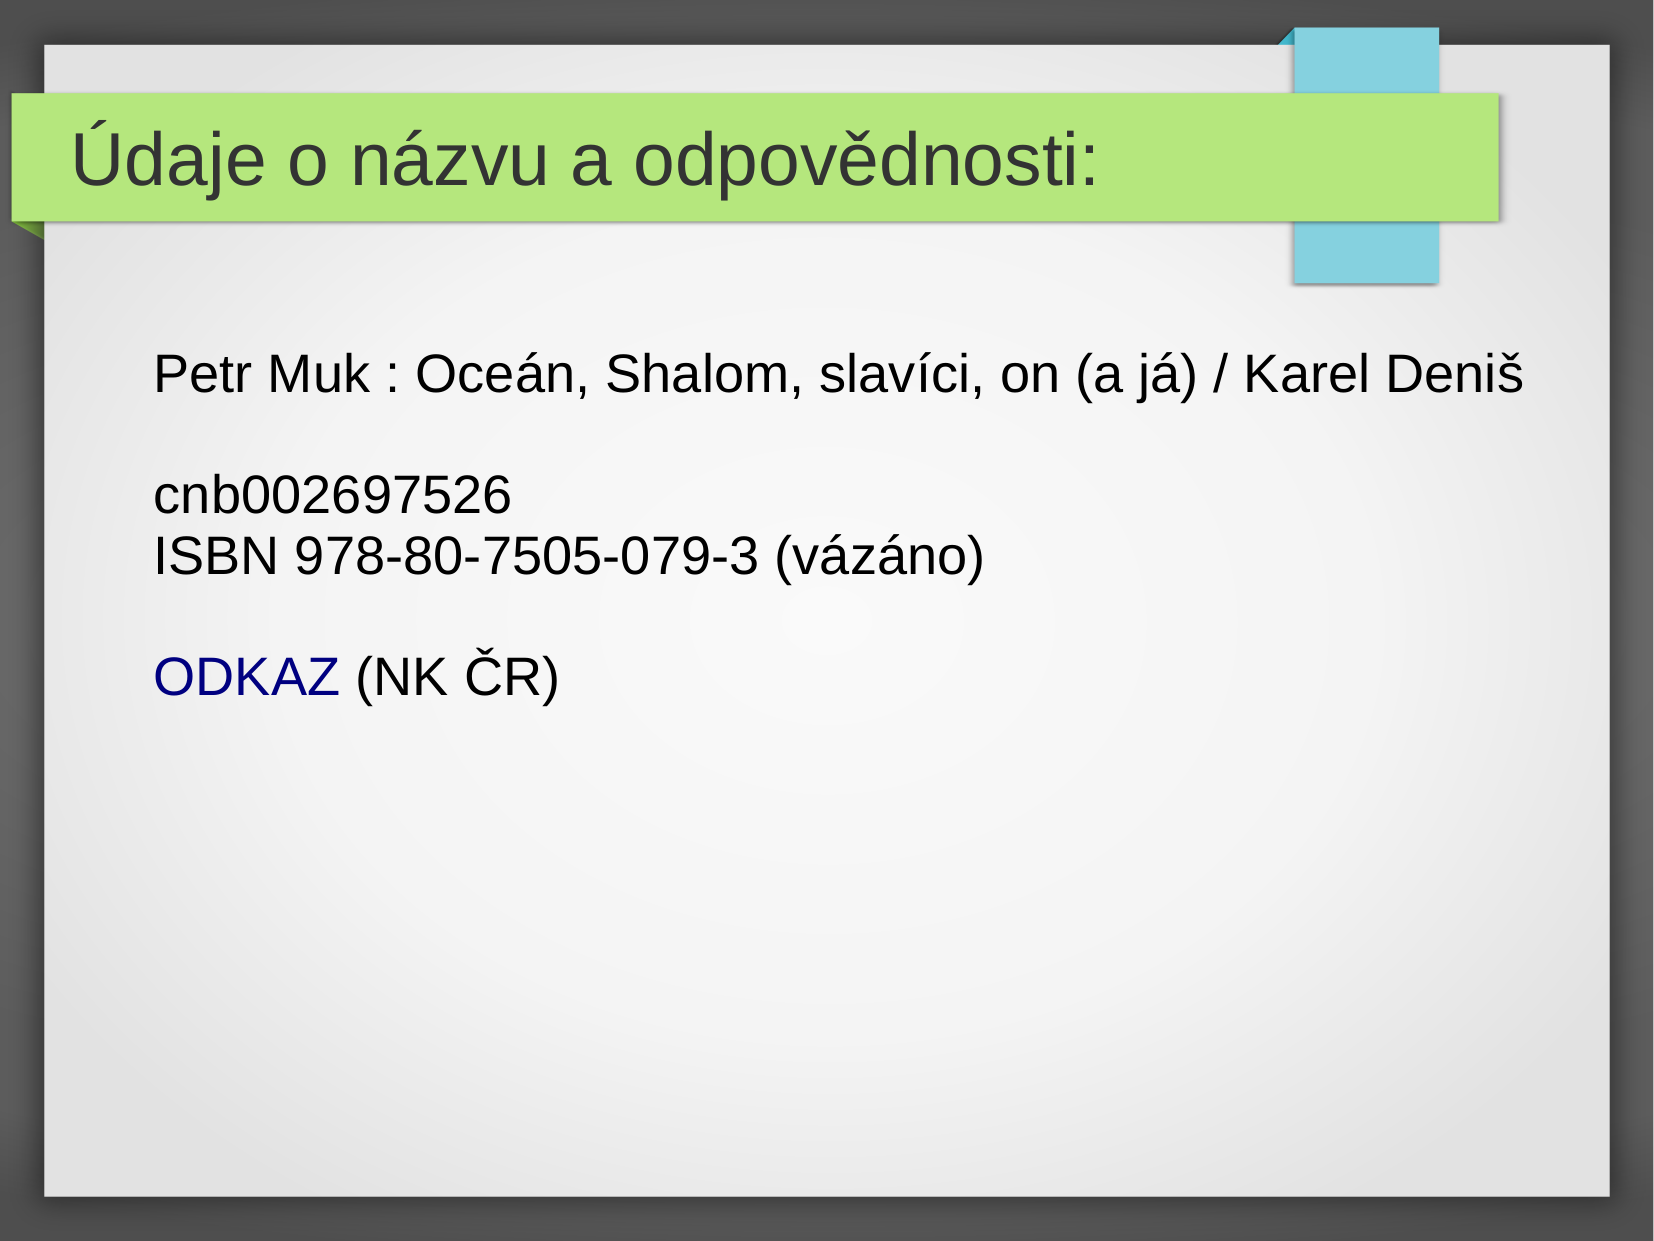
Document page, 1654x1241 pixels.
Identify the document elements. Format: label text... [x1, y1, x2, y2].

list Petr Muk : Oceán, Shalom, slavíci, on (a já) / Karel Deniš cnb002697526 ISBN 978-80-7505-079-3 (vázáno) ODKAZ (NK ČR) [82, 343, 1538, 1063]
picture [0, 0, 1654, 1241]
title Údaje o názvu a odpovědnosti: [70, 106, 1229, 213]
